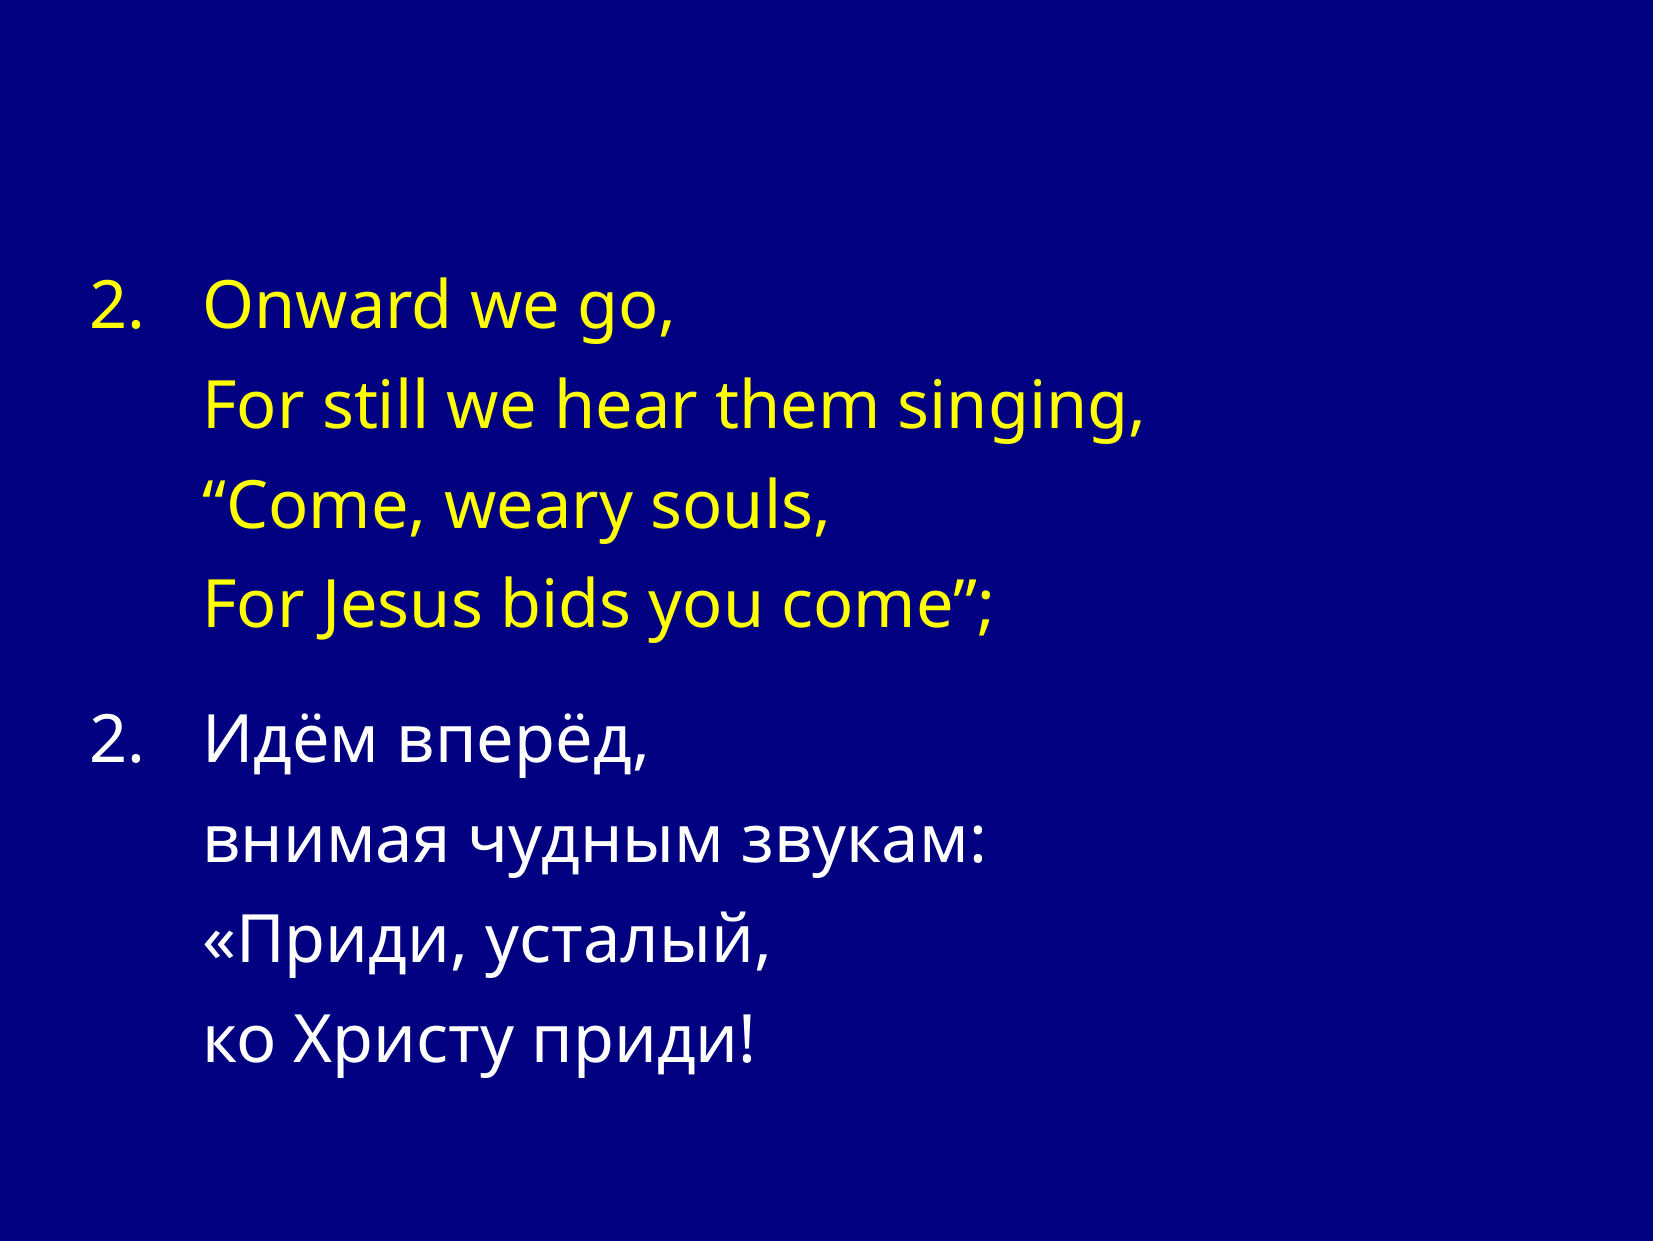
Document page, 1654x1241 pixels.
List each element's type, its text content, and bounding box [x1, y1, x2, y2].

text_box 2. Onward we go, For still we hear them singing, “Come, weary souls, For Jesus bids you come”; [75, 150, 1576, 638]
text_box 2. Идём вперёд, внимая чудным звукам: «Приди, усталый, ко Христу приди! [75, 675, 1576, 1163]
